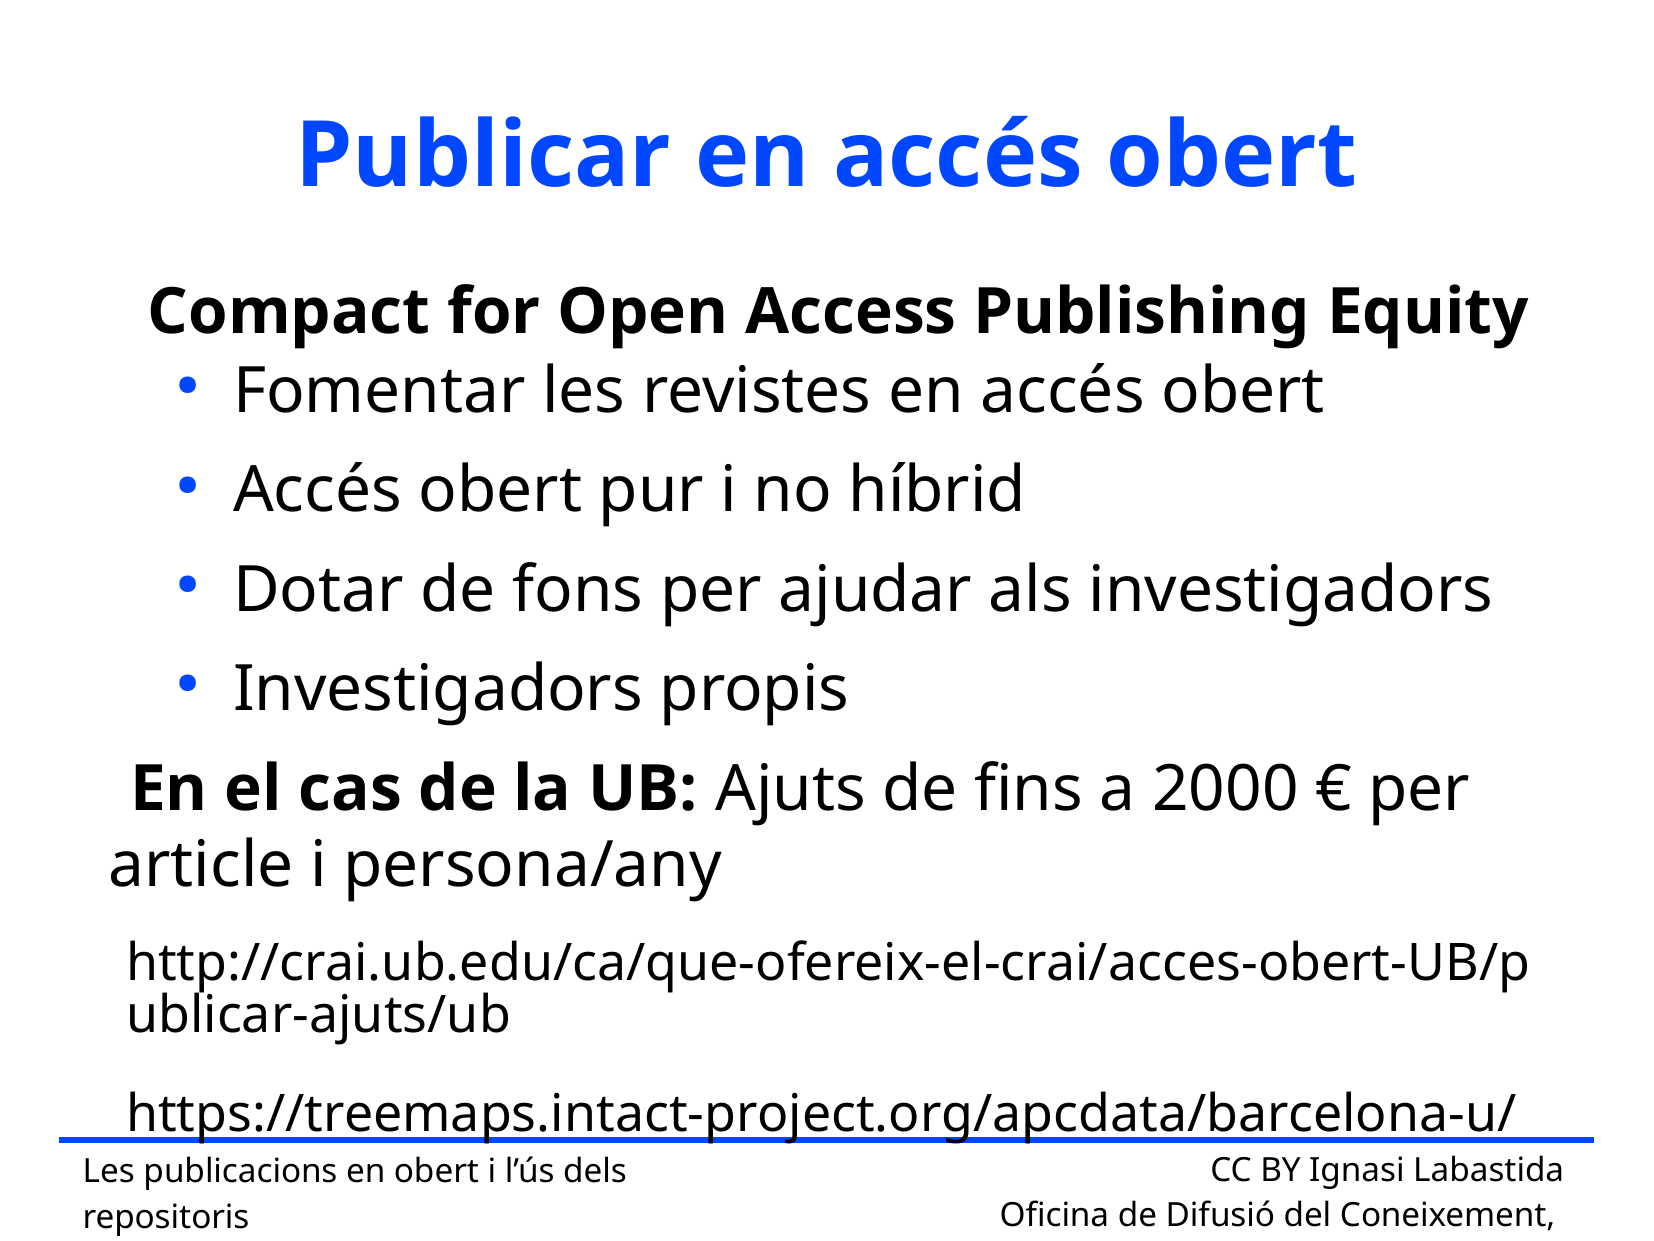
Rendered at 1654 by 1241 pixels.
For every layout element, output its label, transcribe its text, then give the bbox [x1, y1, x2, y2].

list Compact for Open Access Publishing Equity Fomentar les revistes en accés obert Accés obert pur i no híbrid Dotar de fons per ajudar als investigadors Investigadors propis En el cas de la UB: Ajuts de fins a 2000 € per article i persona/any http://crai.ub.edu/ca/que-ofereix-el-crai/acces-obert-UB/publicar-ajuts/ub https://treemaps.intact-project.org/apcdata/barcelona-u/ [76, 265, 1565, 1123]
title Publicar en accés obert [82, 49, 1571, 257]
